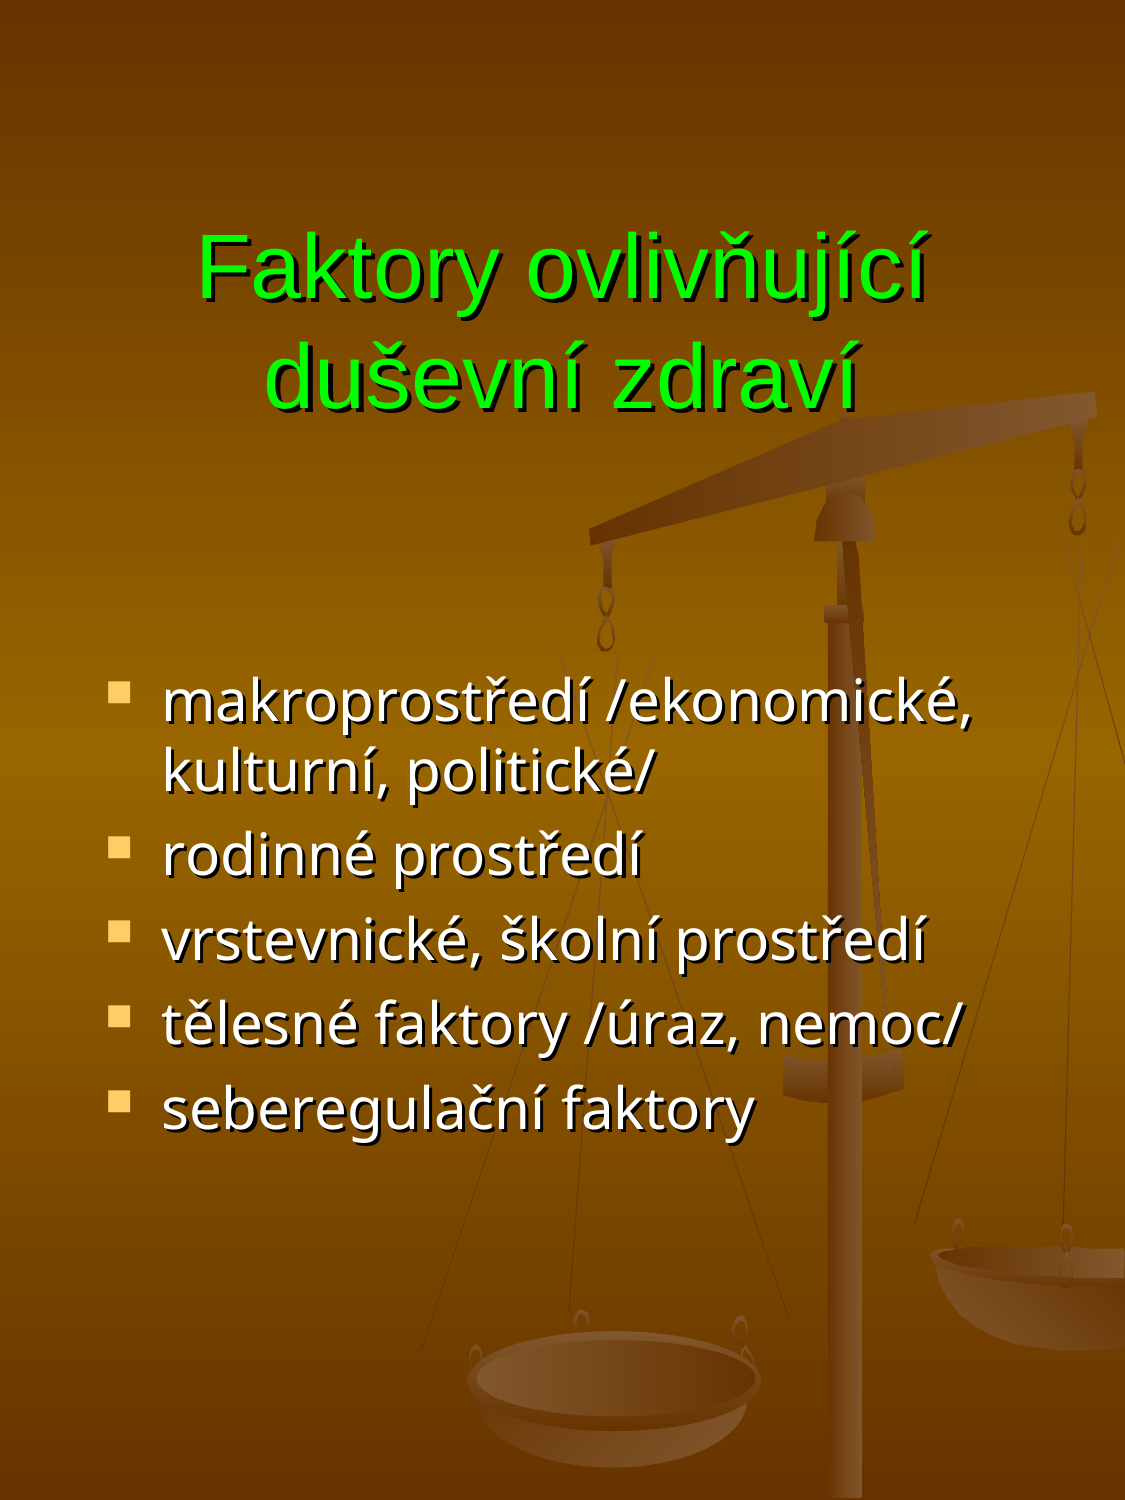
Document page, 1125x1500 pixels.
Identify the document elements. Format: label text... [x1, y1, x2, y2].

list makroprostředí /ekonomické, kulturní, politické/ rodinné prostředí vrstevnické, školní prostředí tělesné faktory /úraz, nemoc/ seberegulační faktory [90, 655, 1069, 1415]
title Faktory ovlivňující duševní zdraví [56, 60, 1069, 573]
